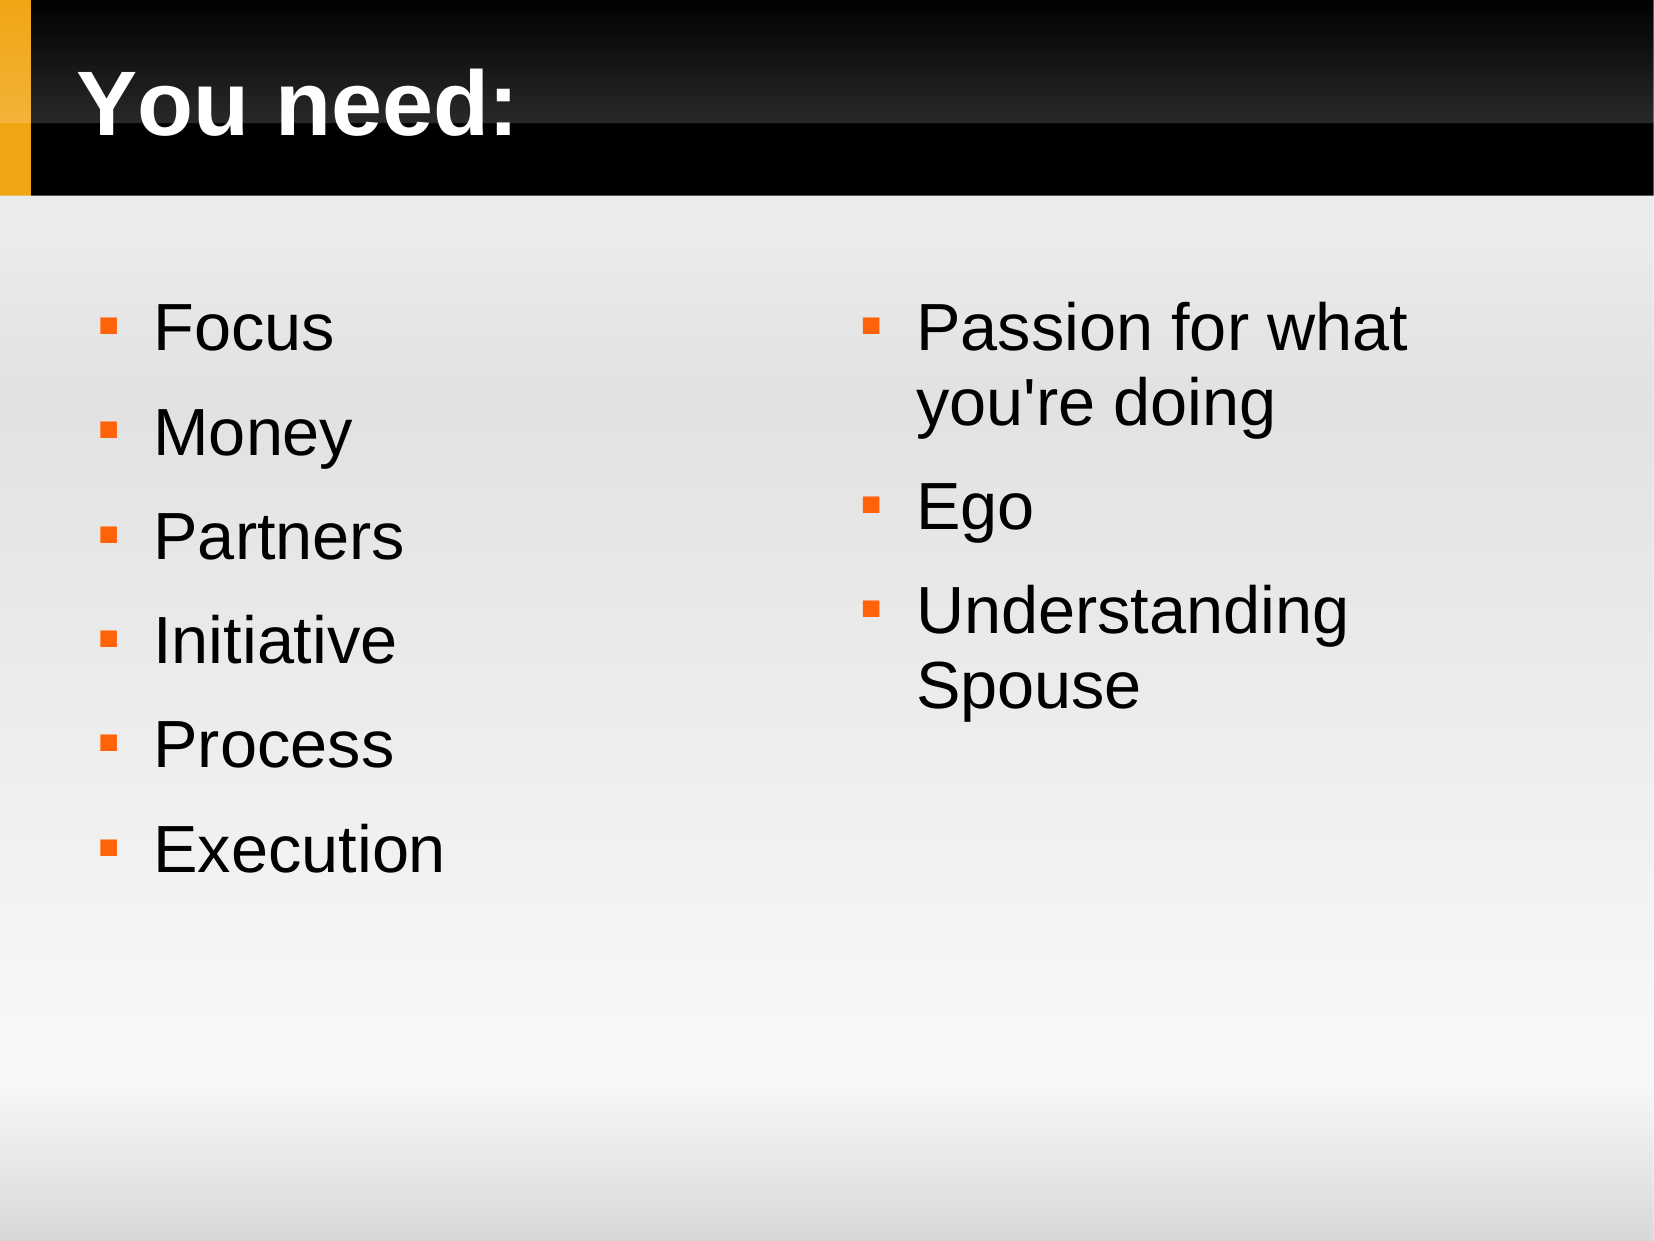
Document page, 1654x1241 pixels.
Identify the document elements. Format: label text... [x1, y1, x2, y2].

title You need: [76, 0, 1565, 208]
list Focus Money Partners Initiative Process Execution [82, 290, 809, 1109]
list Passion for what you're doing Ego Understanding Spouse [845, 290, 1572, 1094]
picture [0, 0, 1654, 1241]
